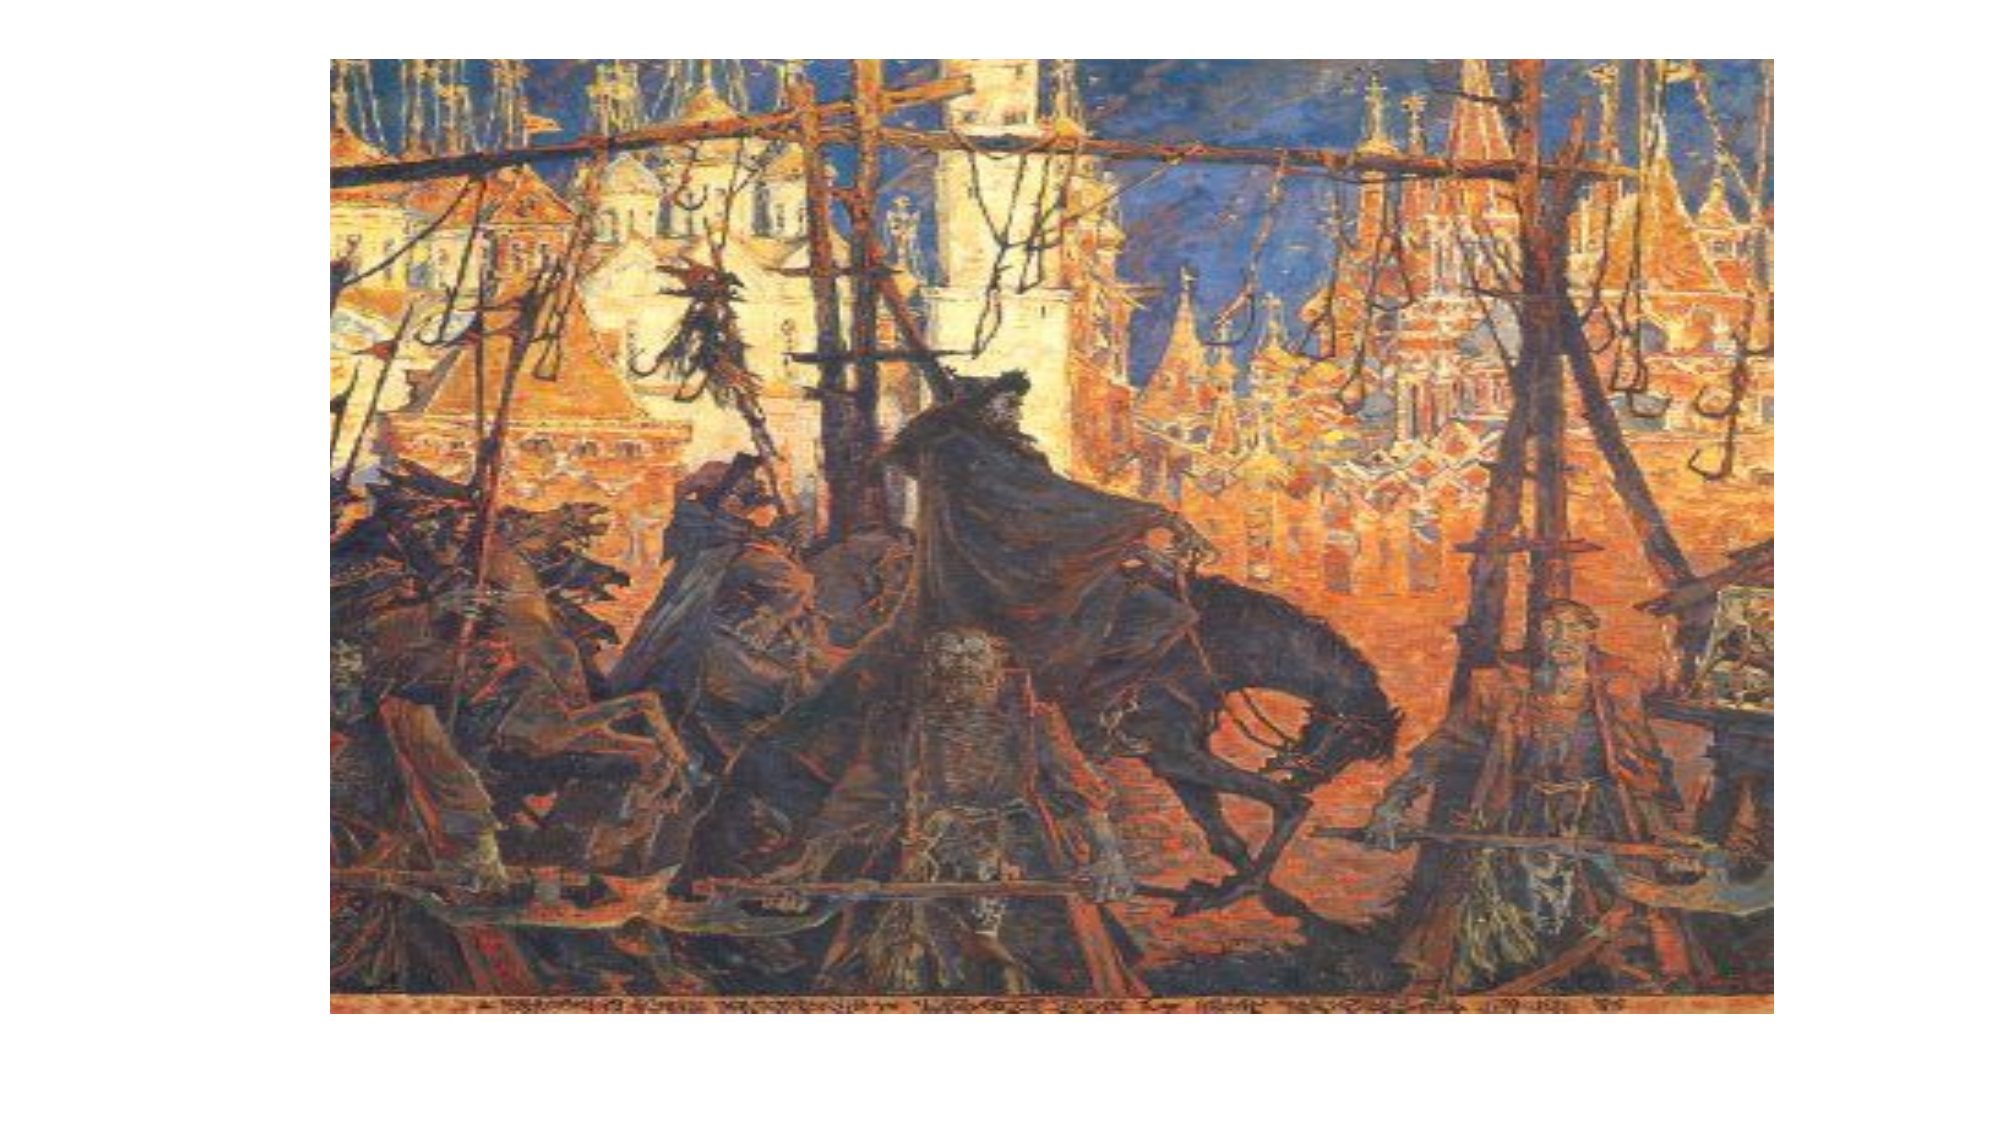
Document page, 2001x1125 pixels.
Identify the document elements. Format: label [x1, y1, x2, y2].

picture [330, 59, 1774, 1014]
